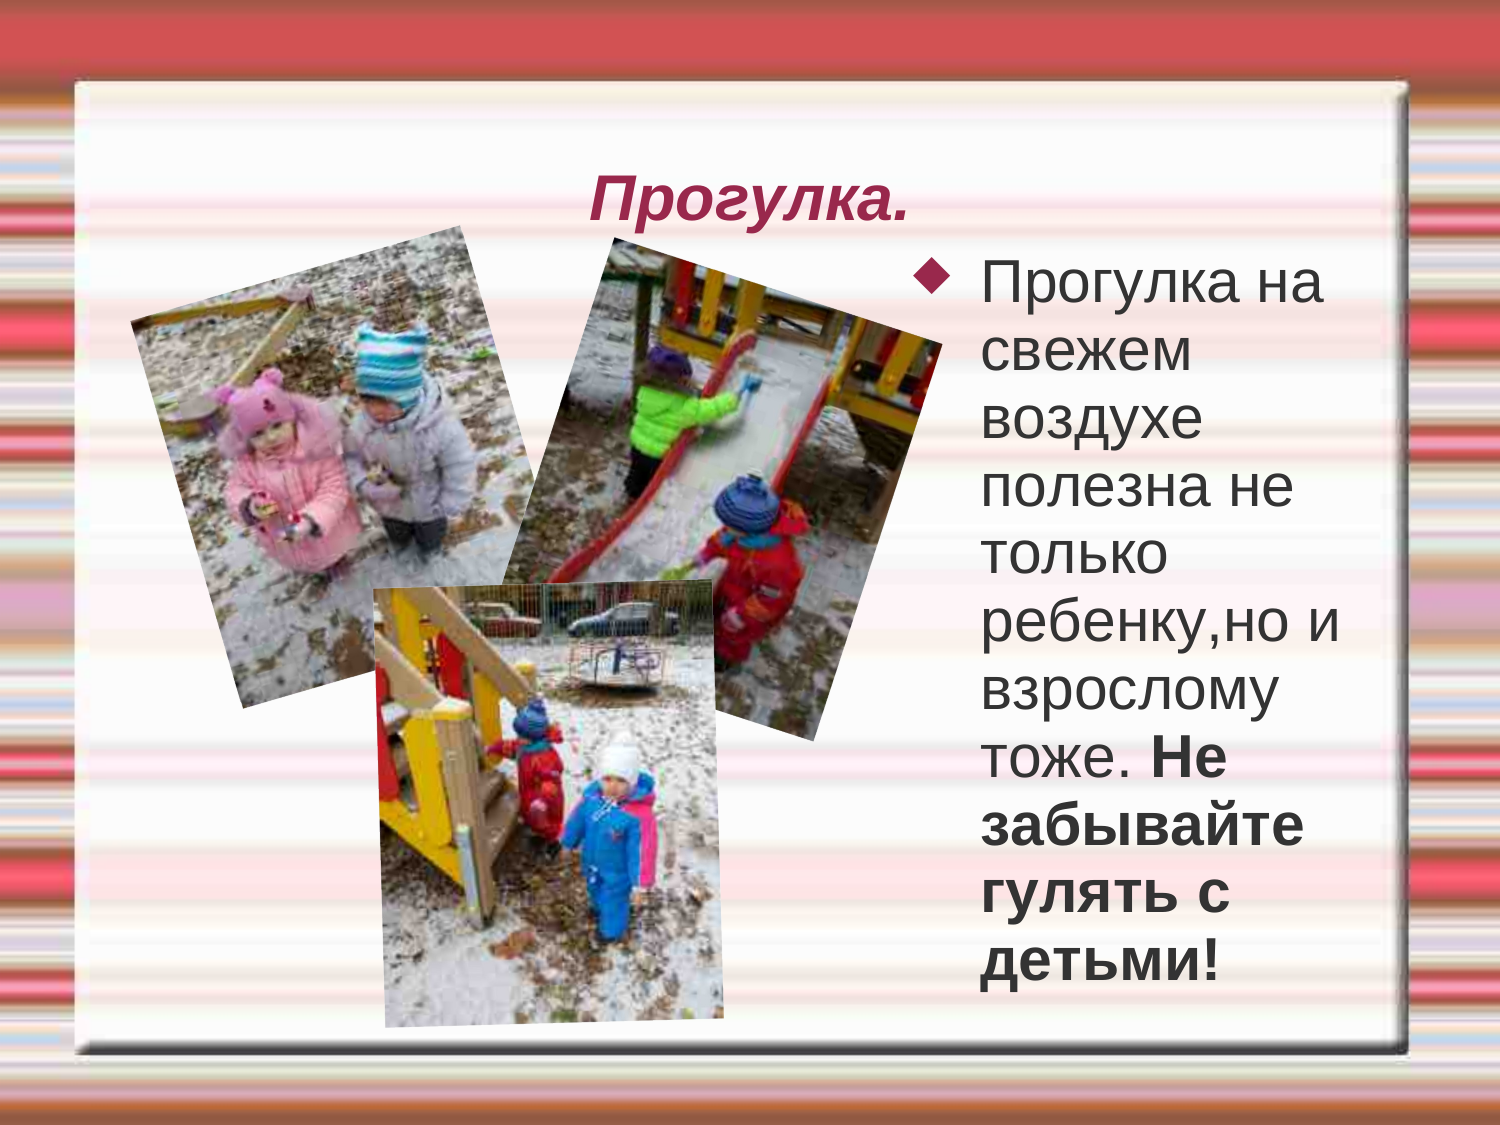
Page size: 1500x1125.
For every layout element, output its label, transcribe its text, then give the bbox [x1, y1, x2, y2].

picture [0, 0, 1500, 1125]
title Прогулка. [110, 104, 1392, 292]
list Прогулка на свежем воздухе полезна не только ребенку,но и взрослому тоже. Не забывайте гулять с детьми! [896, 248, 1376, 1016]
